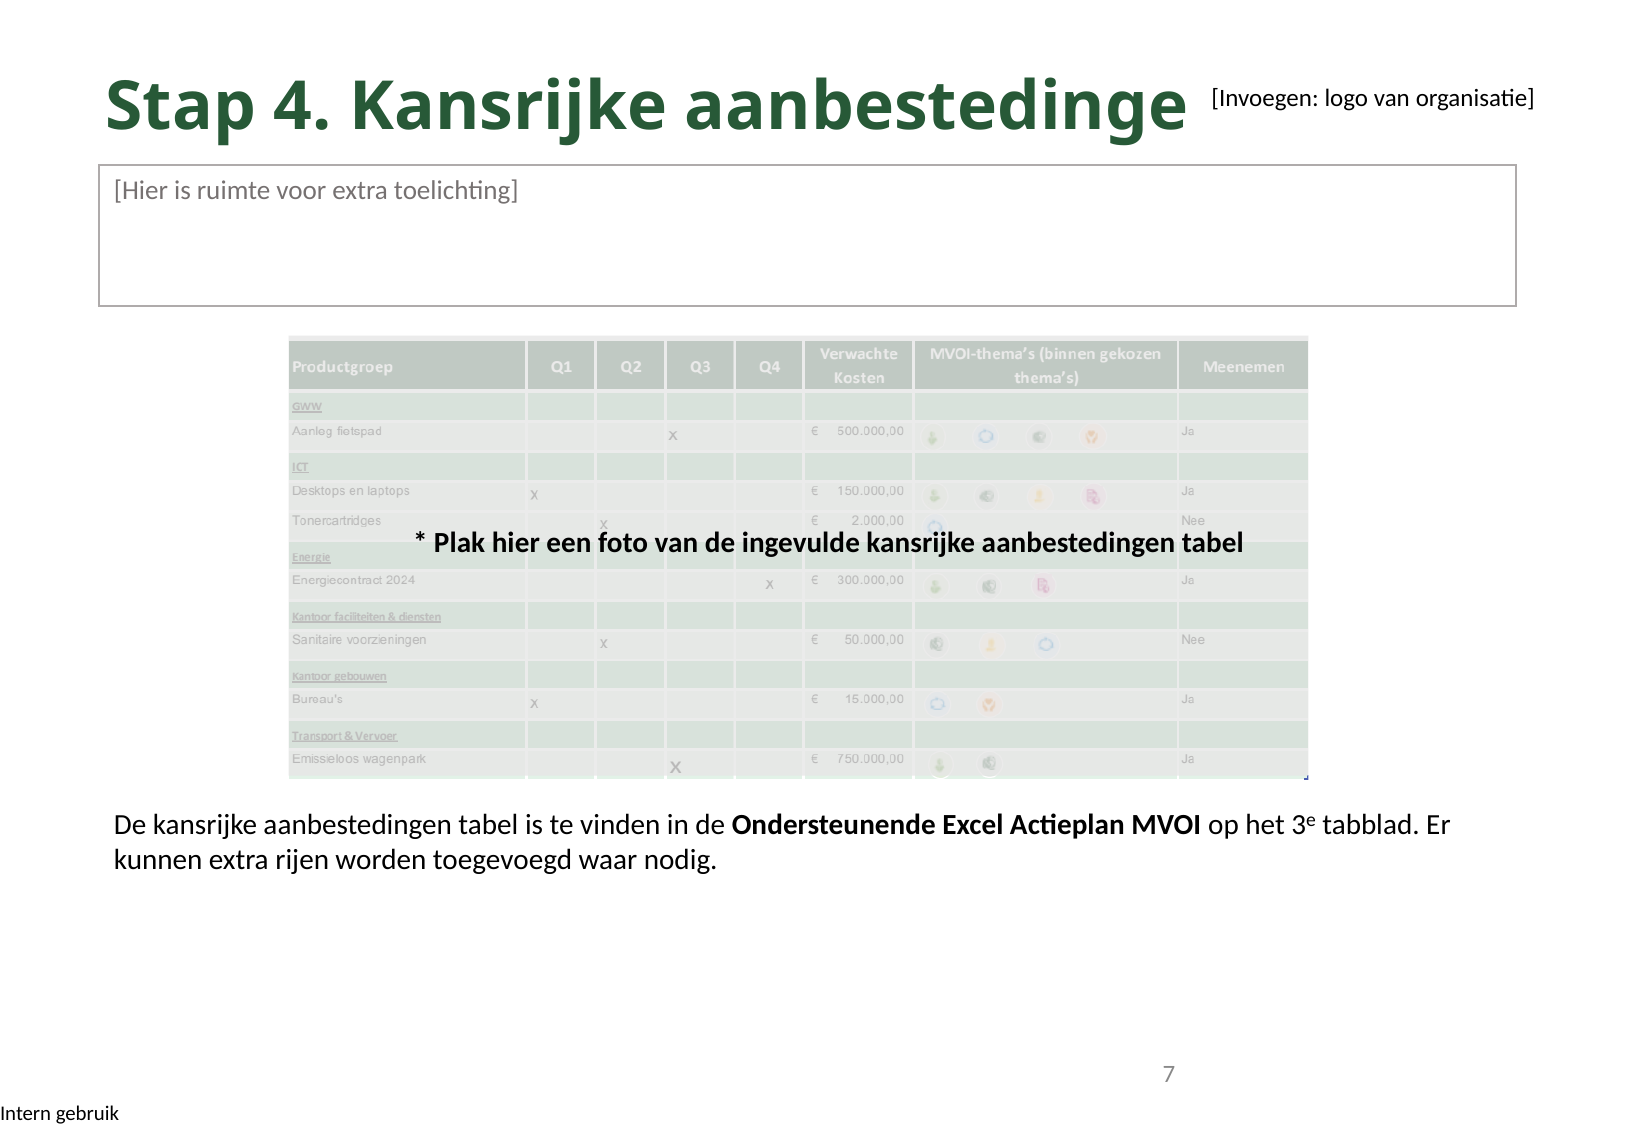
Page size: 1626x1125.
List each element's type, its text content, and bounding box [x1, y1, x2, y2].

text_box * Plak hier een foto van de ingevulde kansrijke aanbestedingen tabel [0, 515, 1625, 566]
text_box De kansrijke aanbestedingen tabel is te vinden in de Ondersteunende Excel Actieplan MVOI op het 3e tabblad. Er kunnen extra rijen worden toegevoegd waar nodig. [99, 798, 1516, 939]
text_box [Invoegen: logo van organisatie] [1191, 44, 1556, 150]
text_box 7 [1147, 1042, 1514, 1103]
text_box [289, 566, 1308, 776]
picture [288, 566, 1309, 780]
text_box Stap 4. Kansrijke aanbestedingen [93, 0, 1607, 151]
text_box [289, 336, 1308, 515]
text_box [Hier is ruimte voor extra toelichting] [99, 165, 1516, 306]
